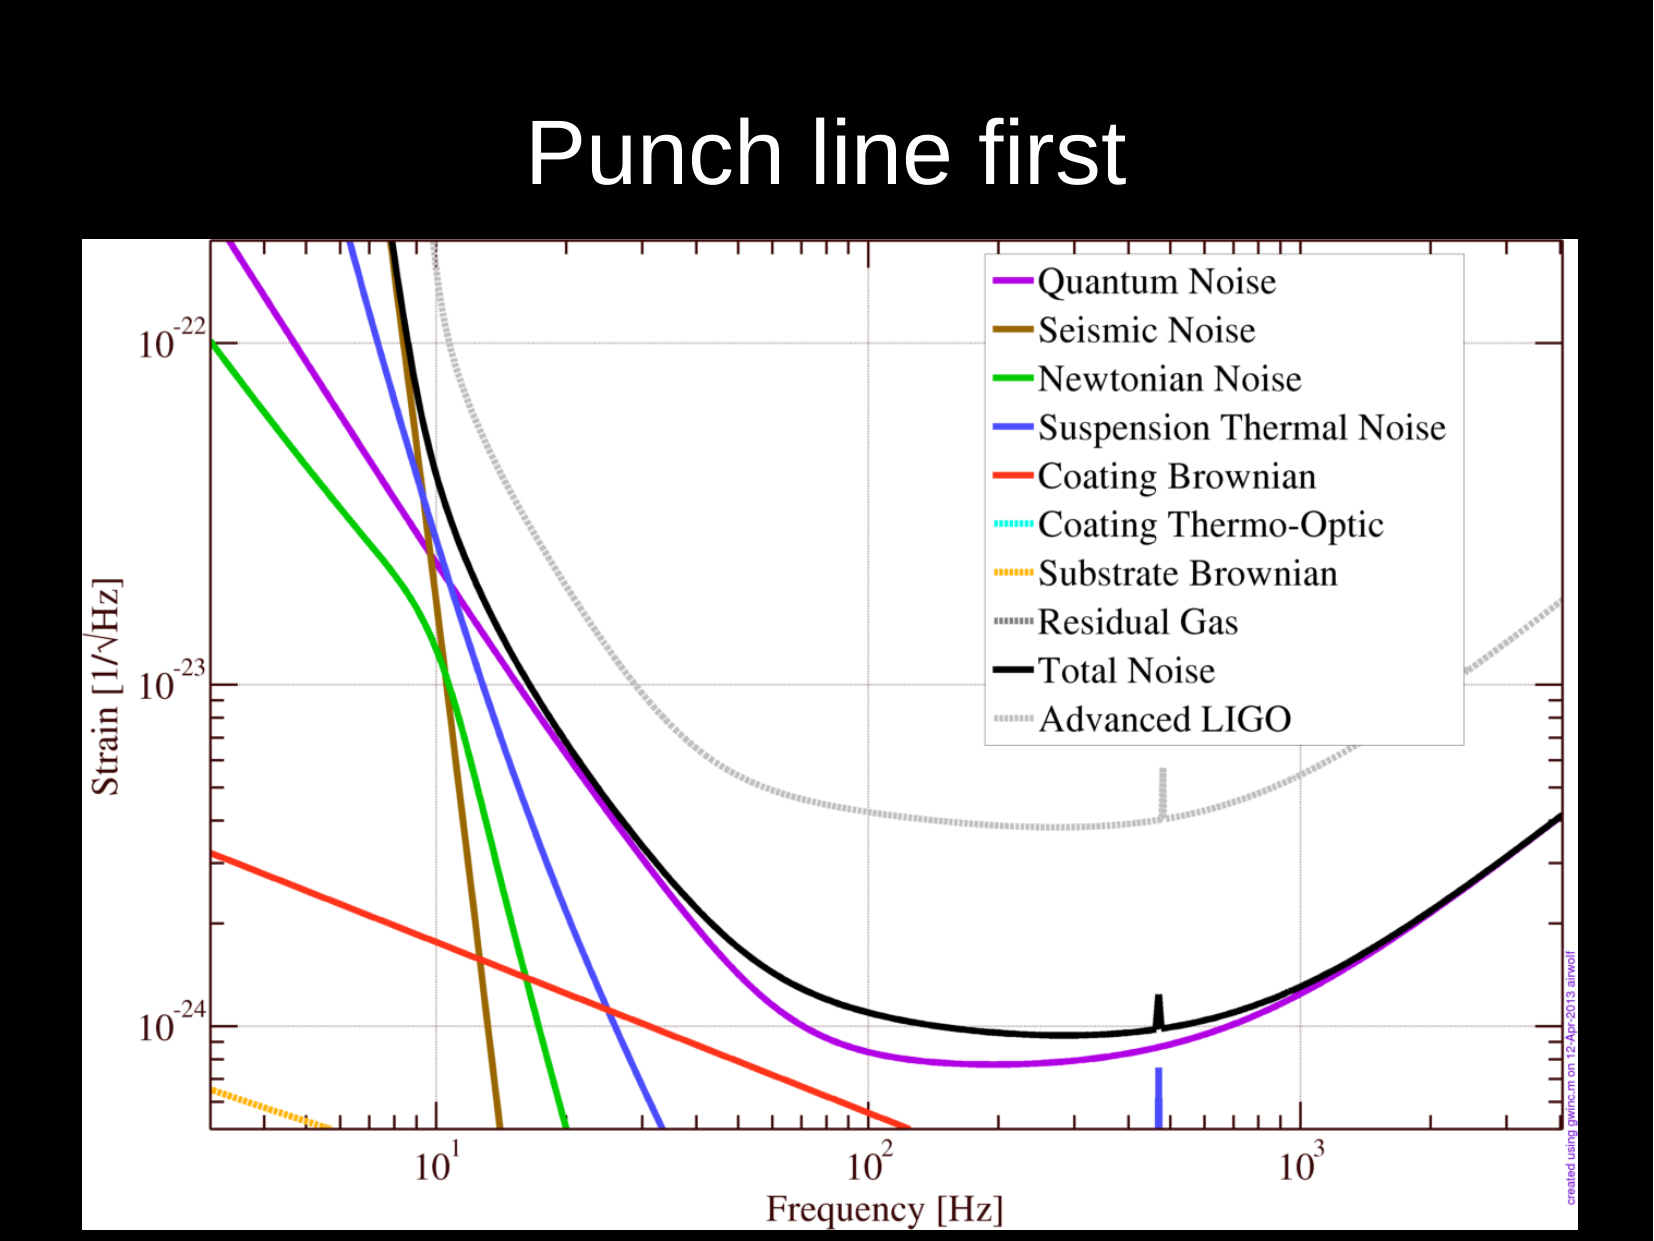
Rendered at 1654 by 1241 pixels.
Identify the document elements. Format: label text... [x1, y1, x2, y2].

title Punch line first [82, 49, 1571, 239]
picture [82, 239, 1578, 1231]
